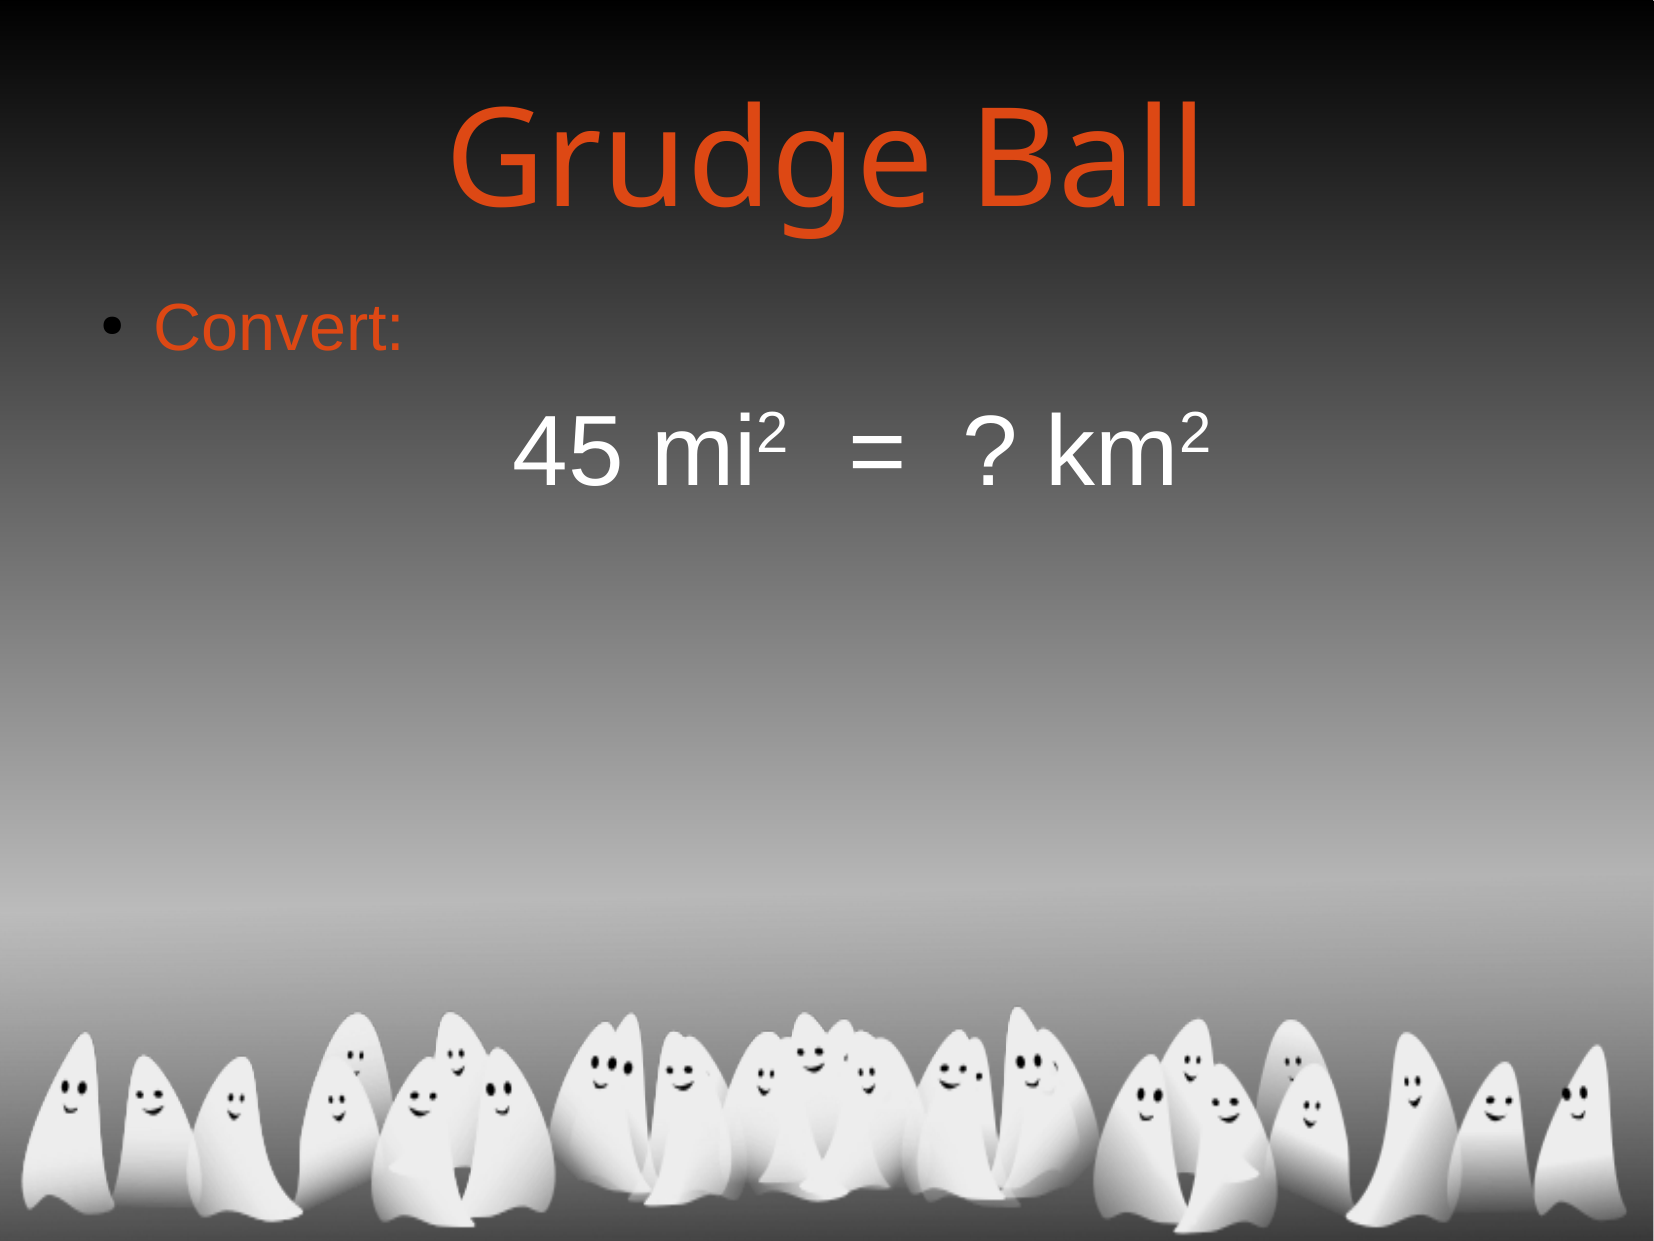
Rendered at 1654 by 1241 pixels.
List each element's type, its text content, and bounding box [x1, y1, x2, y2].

picture [0, 873, 1654, 1241]
title Grudge Ball [82, 49, 1571, 257]
list Convert: 45 mi2 = ? km2 [82, 290, 1571, 873]
